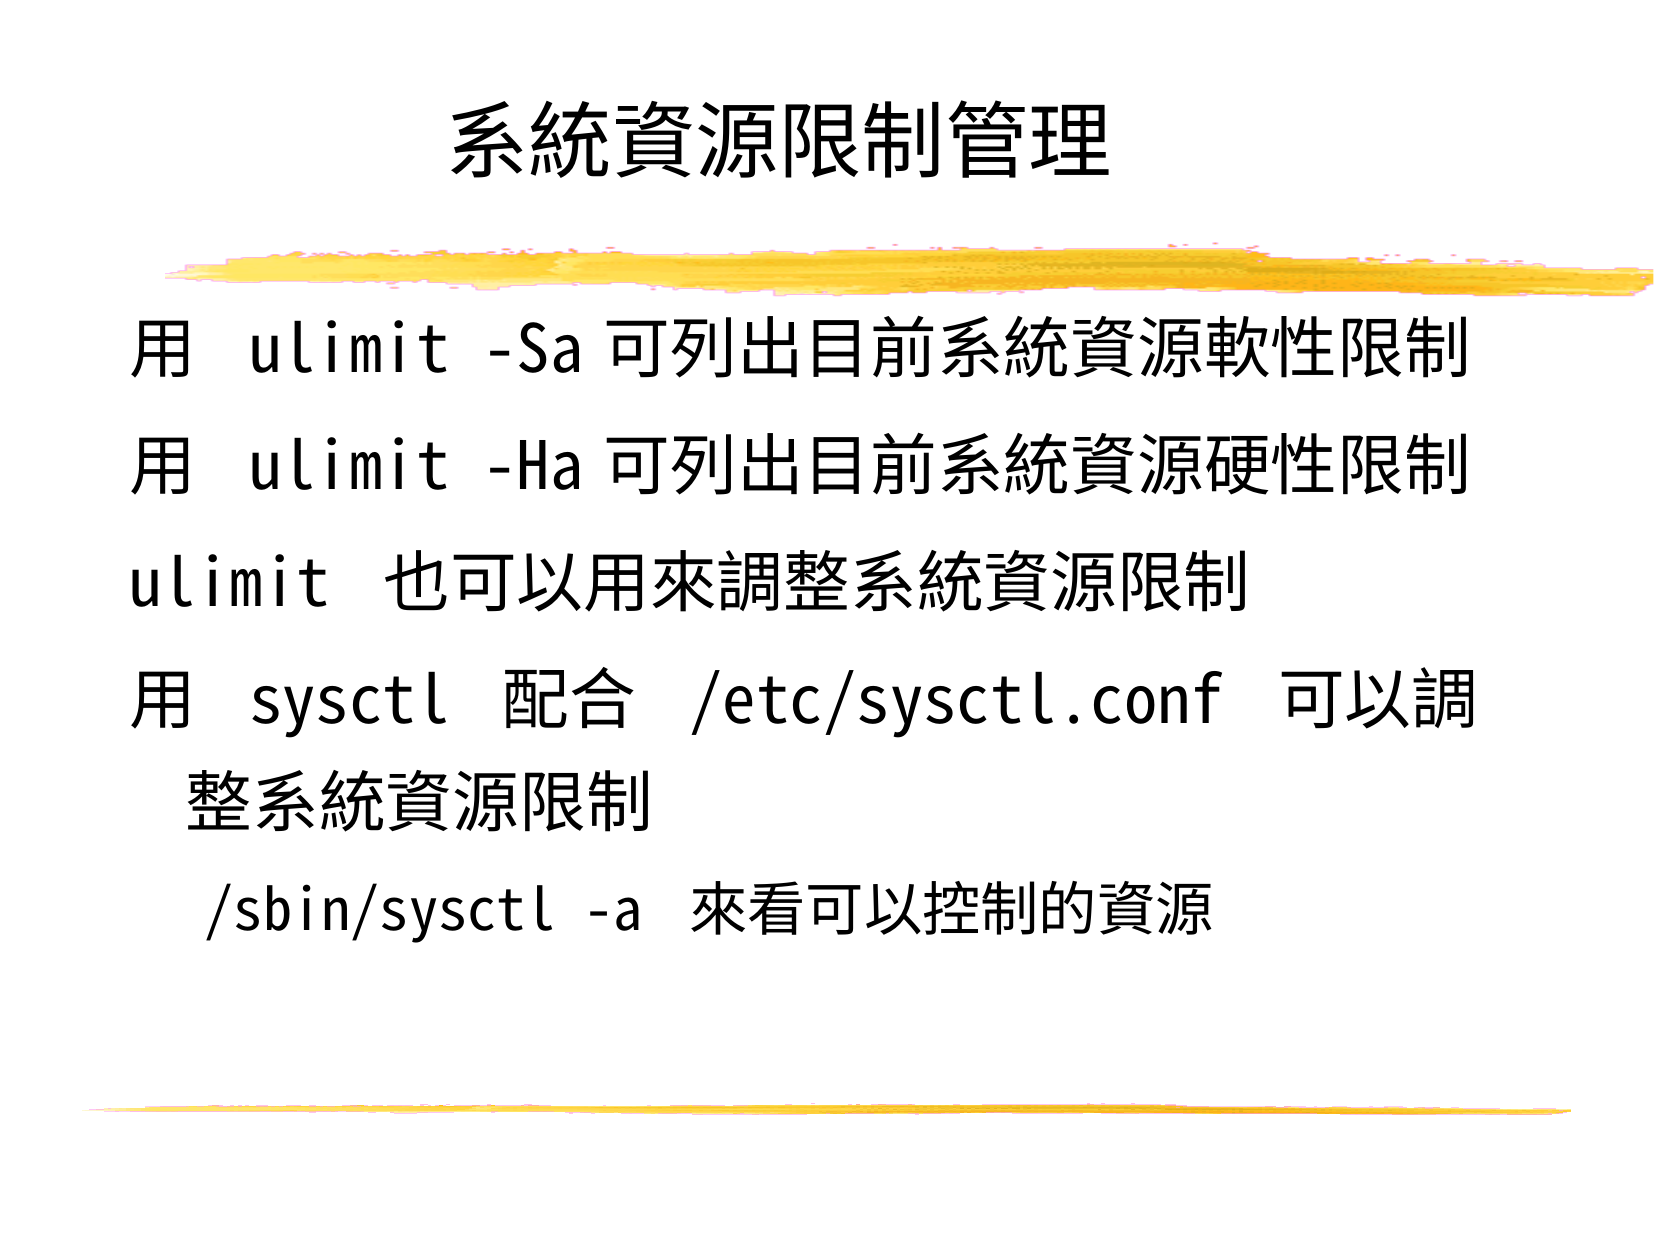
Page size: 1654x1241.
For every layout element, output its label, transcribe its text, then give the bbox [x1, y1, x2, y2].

title 系統資源限制管理 [76, 28, 1482, 236]
picture [165, 237, 1654, 308]
list 用 ulimit -Sa可列出目前系統資源軟性限制 用 ulimit -Ha可列出目前系統資源硬性限制 ulimit 也可以用來調整系統資源限制 用 sysctl 配合 /etc/sysctl.conf 可以調整系統資源限制 /sbin/sysctl -a 來看可以控制的資源 [129, 289, 1536, 1034]
picture [82, 1102, 1571, 1117]
